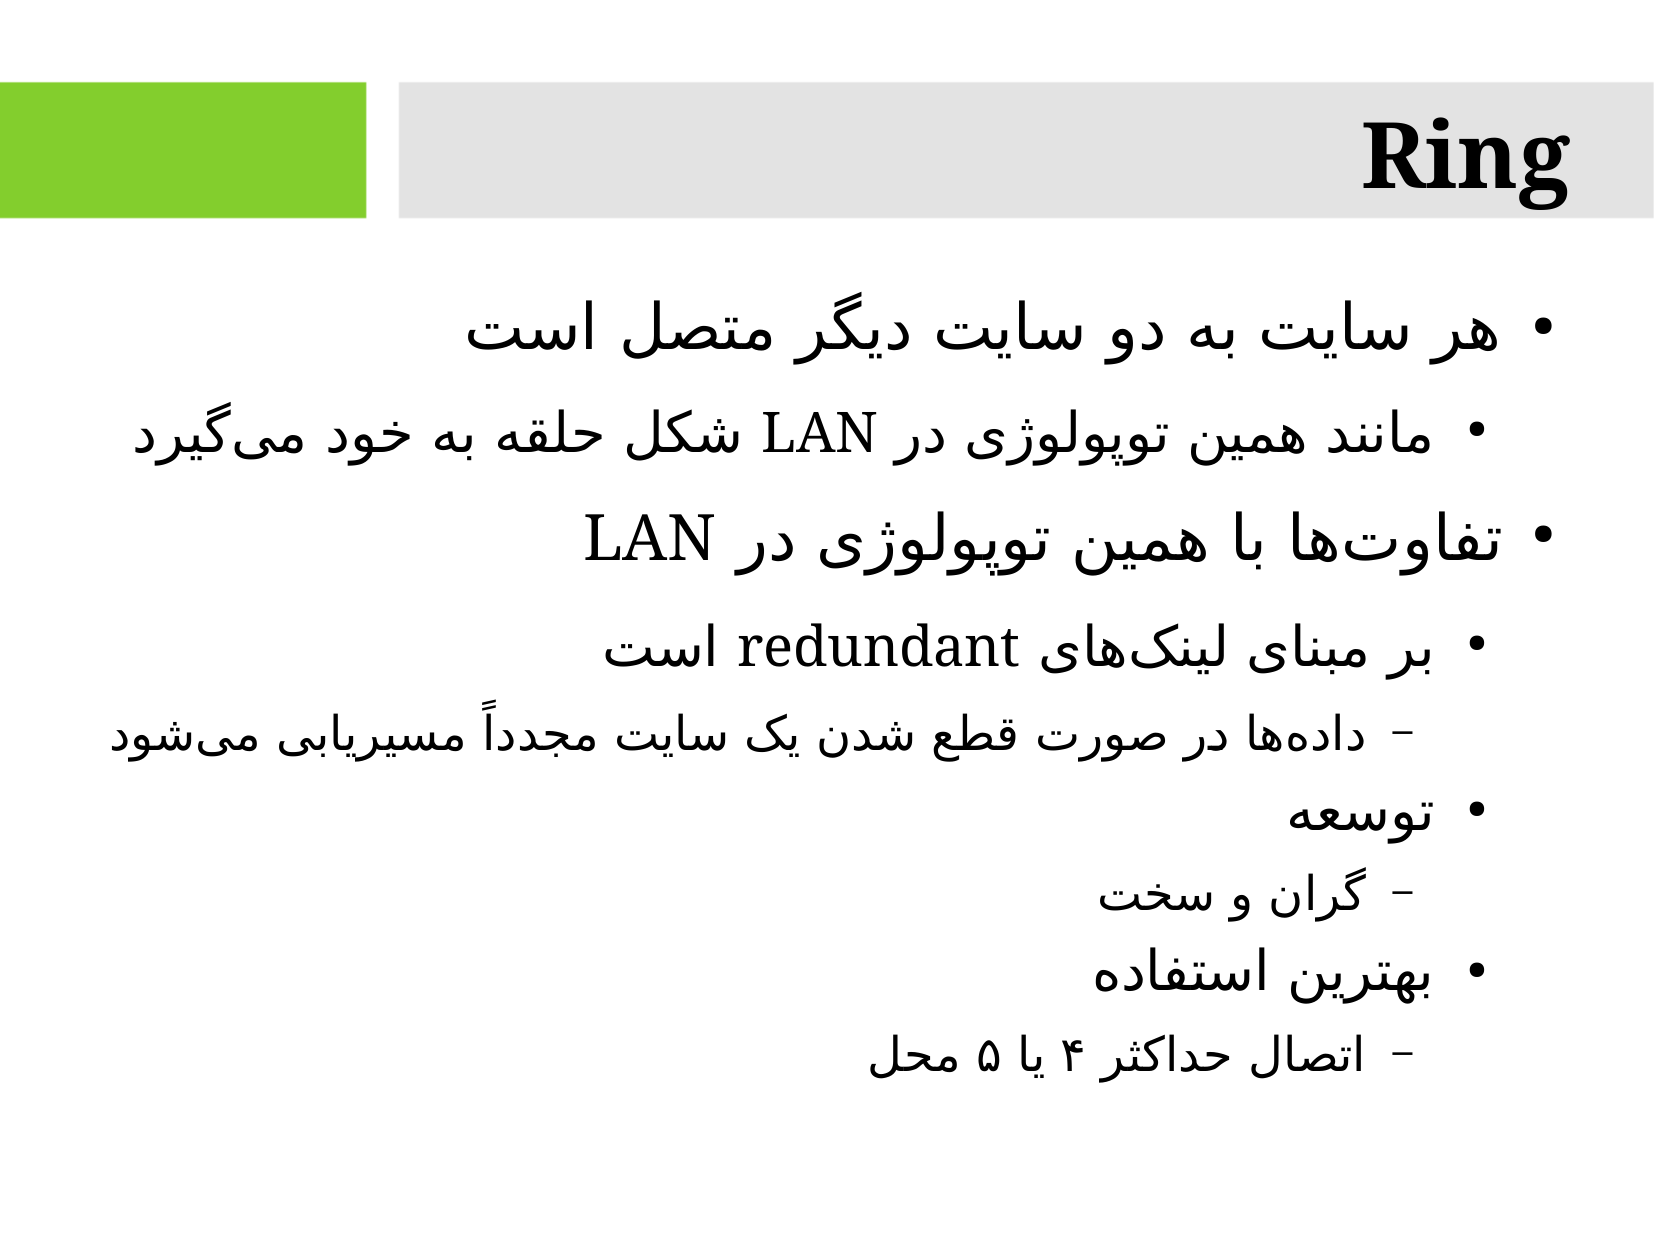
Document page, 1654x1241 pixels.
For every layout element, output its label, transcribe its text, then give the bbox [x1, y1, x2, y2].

list هر سایت به دو سایت دیگر متصل است مانند همین توپولوژی در LAN شکل حلقه به خود می‌گیرد تفاوت‌ها با همین توپولوژی در LAN بر مبنای لینک‌های redundant است داده‌ها در صورت قطع شدن یک سایت مجدداً مسیریابی می‌شود توسعه گران و سخت بهترین استفاده اتصال حداکثر ۴ یا ۵ محل [82, 290, 1571, 1171]
picture [0, 0, 1654, 1241]
title Ring [82, 49, 1571, 257]
